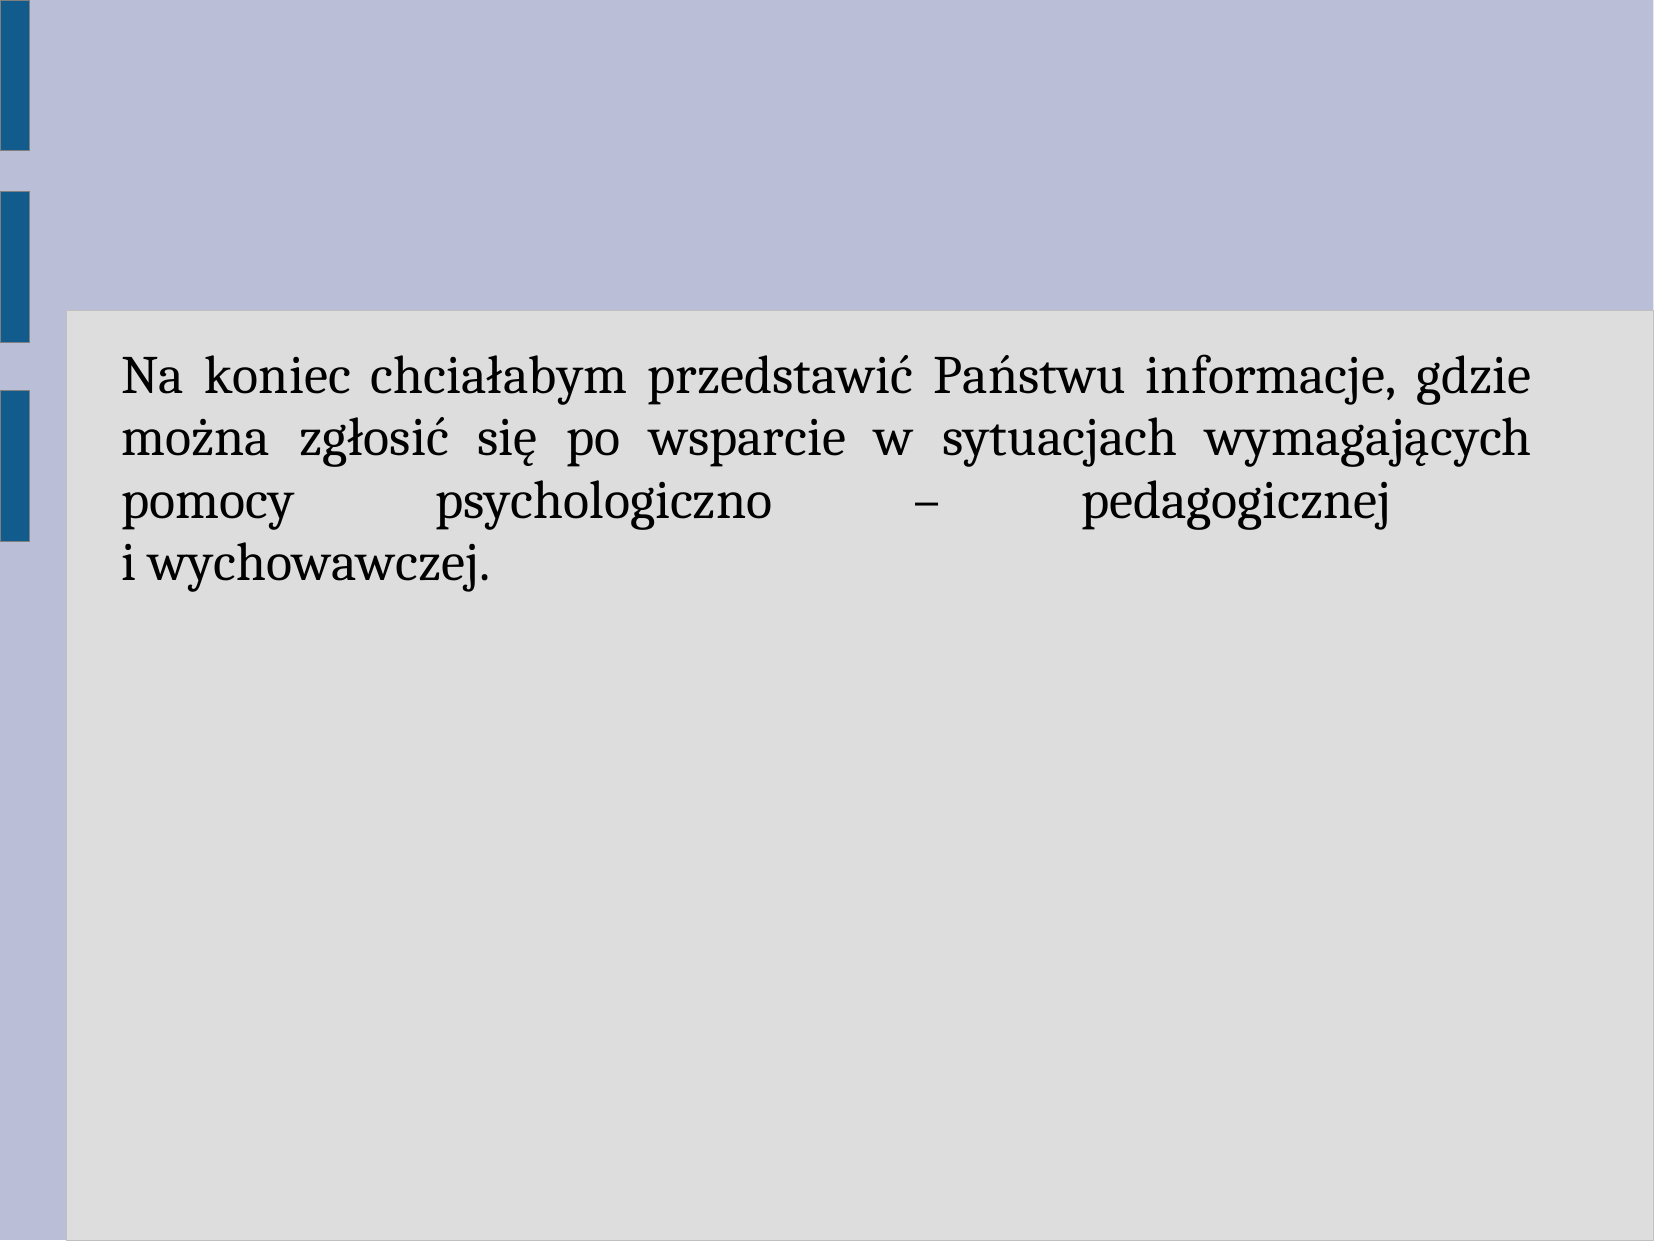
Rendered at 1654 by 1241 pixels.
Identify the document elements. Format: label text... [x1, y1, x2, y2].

list Na koniec chciałabym przedstawić Państwu informacje, gdzie można zgłosić się po wsparcie w sytuacjach wymagających pomocy psychologiczno – pedagogicznej i wychowawczej. [121, 344, 1534, 1127]
